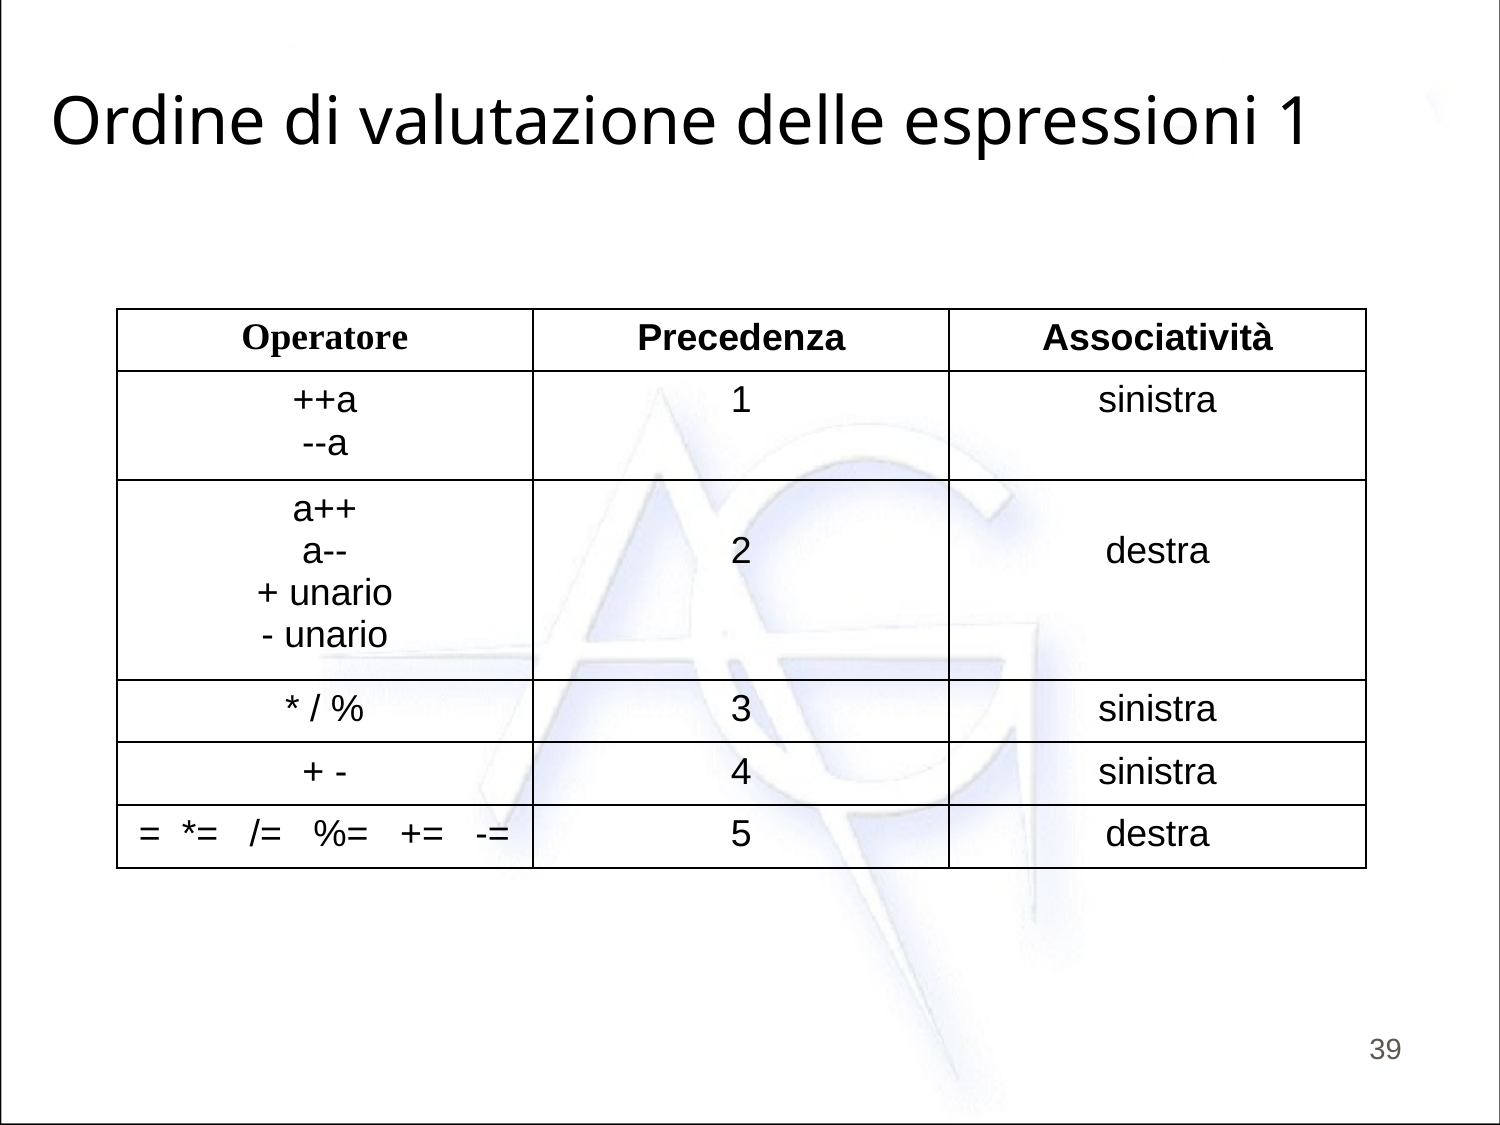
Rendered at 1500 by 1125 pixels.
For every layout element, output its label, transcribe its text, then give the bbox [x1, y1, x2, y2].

table_header Operatore [118, 310, 532, 370]
table_cell sinistra [950, 743, 1365, 804]
table_cell 2 [534, 481, 948, 679]
table_cell 4 [534, 743, 948, 804]
table_cell = *= /= %= += -= [118, 806, 532, 867]
table_cell ++a --a [118, 372, 532, 479]
table_cell + - [118, 743, 532, 804]
table_header Precedenza [534, 310, 948, 370]
title Ordine di valutazione delle espressioni 1 [49, 7, 1438, 231]
table_cell 5 [534, 806, 948, 867]
table_cell sinistra [950, 681, 1365, 741]
table_cell * / % [118, 681, 532, 741]
table_cell sinistra [950, 372, 1365, 479]
table_cell 3 [534, 681, 948, 741]
table_cell a++ a-- + unario - unario [118, 481, 532, 679]
table_cell 1 [534, 372, 948, 479]
table_cell destra [950, 481, 1365, 679]
picture [0, 0, 1500, 1125]
table_header Associatività [950, 310, 1365, 370]
table_cell destra [950, 806, 1365, 867]
